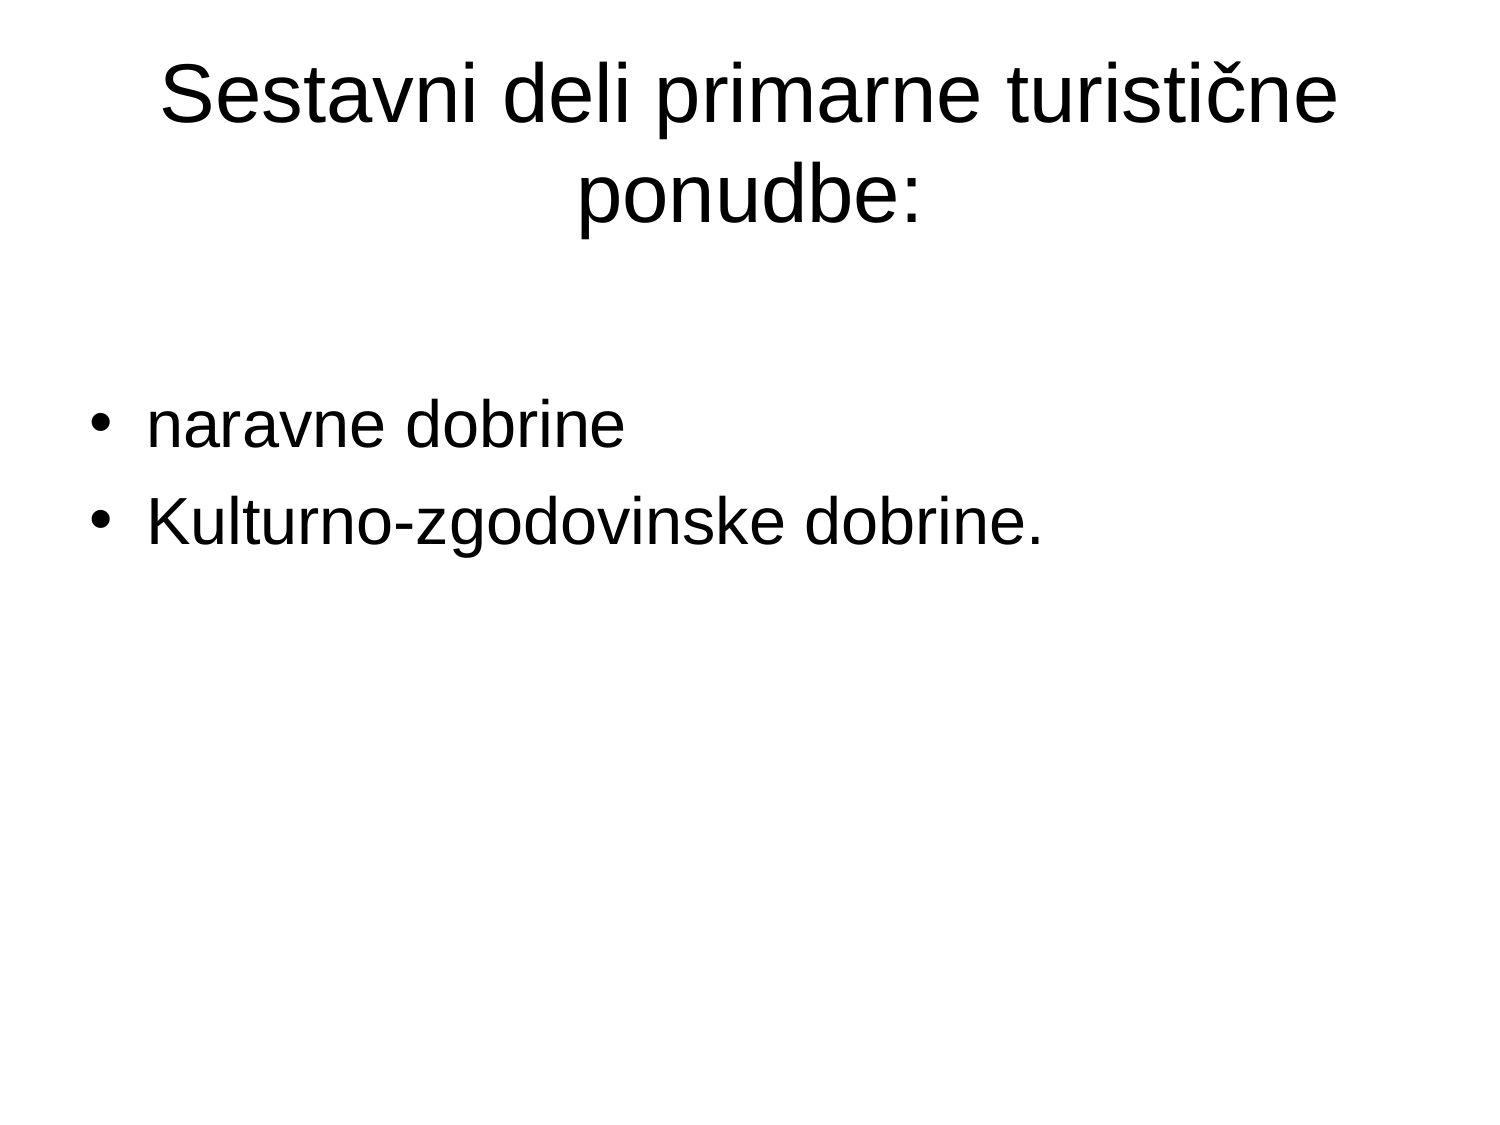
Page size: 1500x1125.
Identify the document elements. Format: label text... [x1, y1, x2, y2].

title Sestavni deli primarne turistične ponudbe: [75, 31, 1426, 247]
list naravne dobrine Kulturno-zgodovinske dobrine. [75, 373, 1426, 1005]
